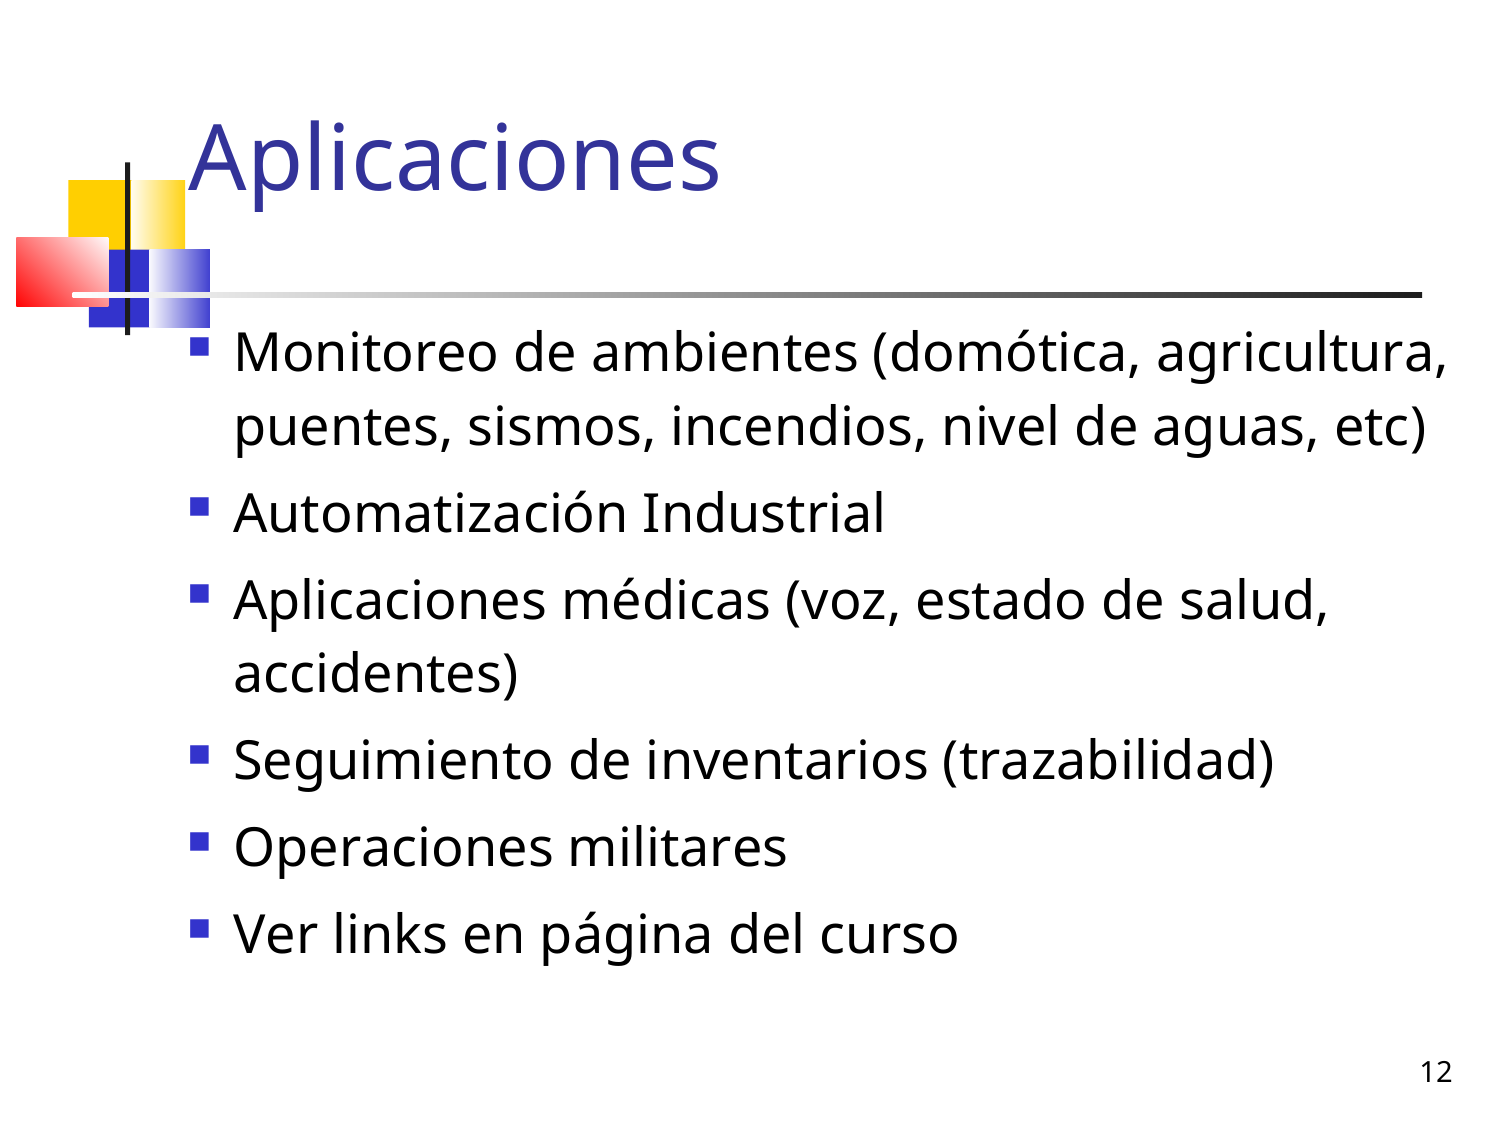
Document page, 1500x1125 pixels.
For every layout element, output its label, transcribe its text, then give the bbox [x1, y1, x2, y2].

title Aplicaciones [188, 35, 1468, 276]
list Monitoreo de ambientes (domótica, agricultura, puentes, sismos, incendios, nivel de aguas, etc) Automatización Industrial Aplicaciones médicas (voz, estado de salud, accidentes) Seguimiento de inventarios (trazabilidad) Operaciones militares Ver links en página del curso [187, 313, 1463, 1051]
